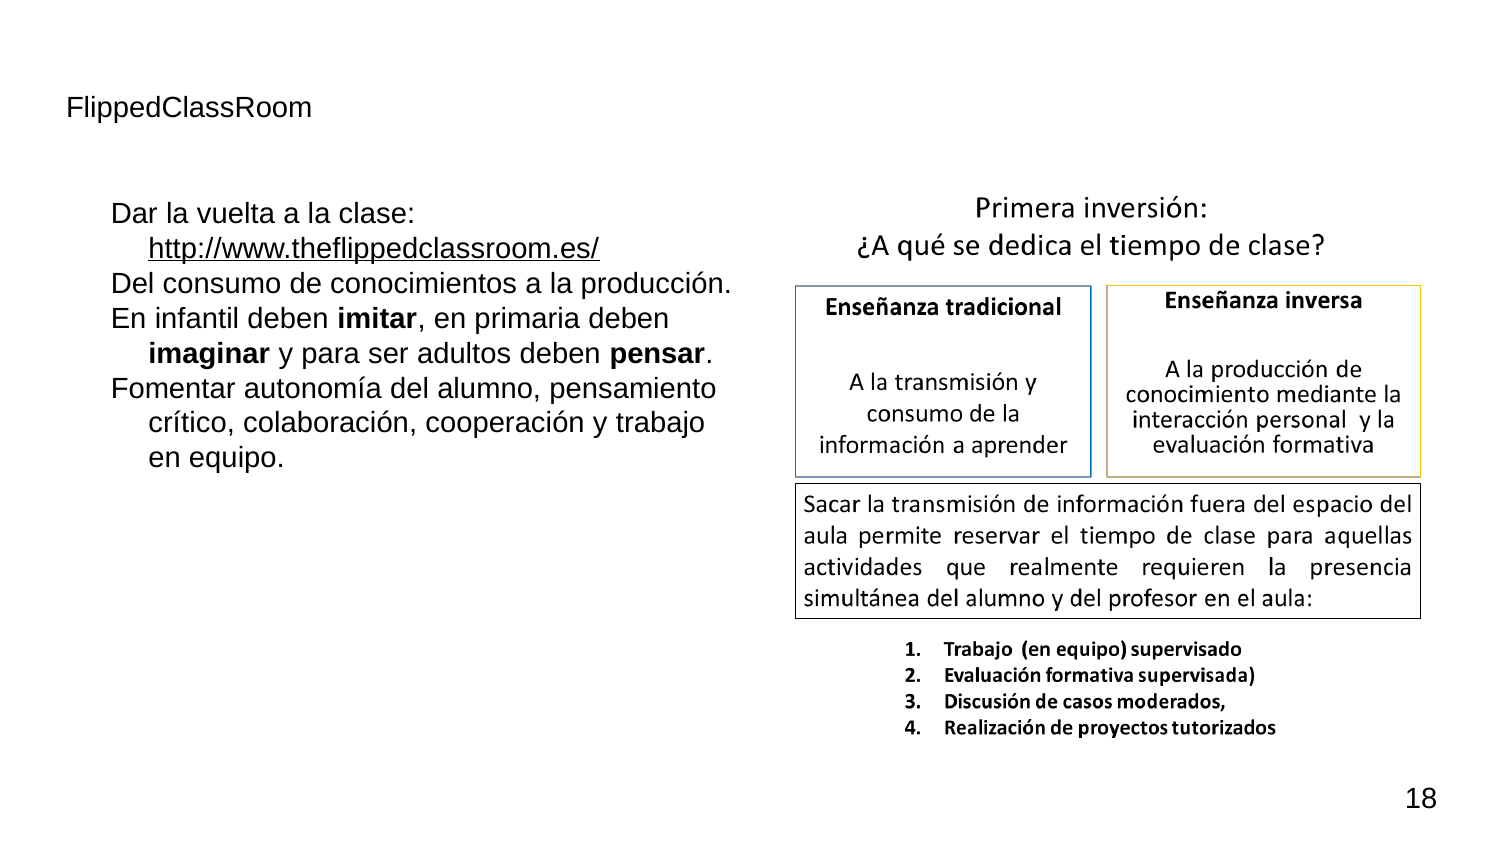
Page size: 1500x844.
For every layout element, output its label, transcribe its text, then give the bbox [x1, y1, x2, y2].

list Dar la vuelta a la clase: http://www.theflippedclassroom.es/ Del consumo de conocimientos a la producción. En infantil deben imitar, en primaria deben imaginar y para ser adultos deben pensar. Fomentar autonomía del alumno, pensamiento crítico, colaboración, cooperación y trabajo en equipo. [58, 179, 762, 783]
title FlippedClassRoom [51, 72, 1449, 167]
picture [787, 178, 1428, 753]
slide_number <número> [1389, 764, 1480, 830]
